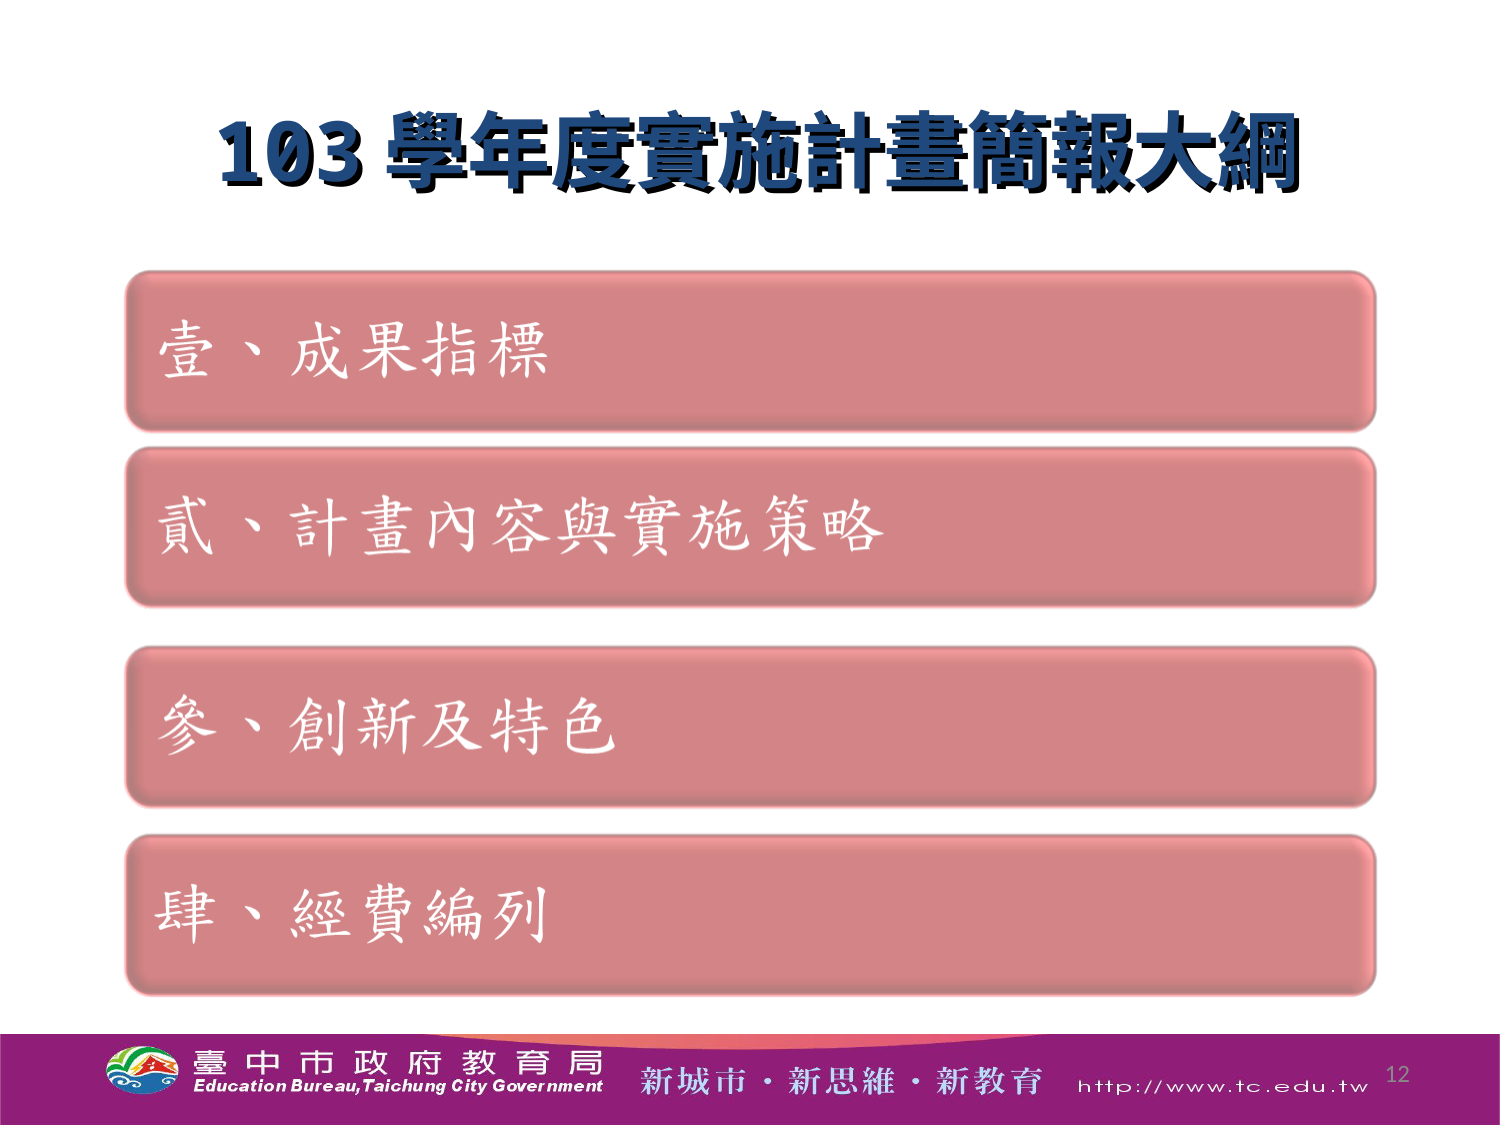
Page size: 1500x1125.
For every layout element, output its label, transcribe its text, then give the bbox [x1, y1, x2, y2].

picture [108, 266, 1379, 1000]
title 103學年度實施計畫簡報大綱 [53, 54, 1461, 243]
text_box <number> [1074, 1042, 1426, 1103]
picture [0, 1034, 1500, 1125]
